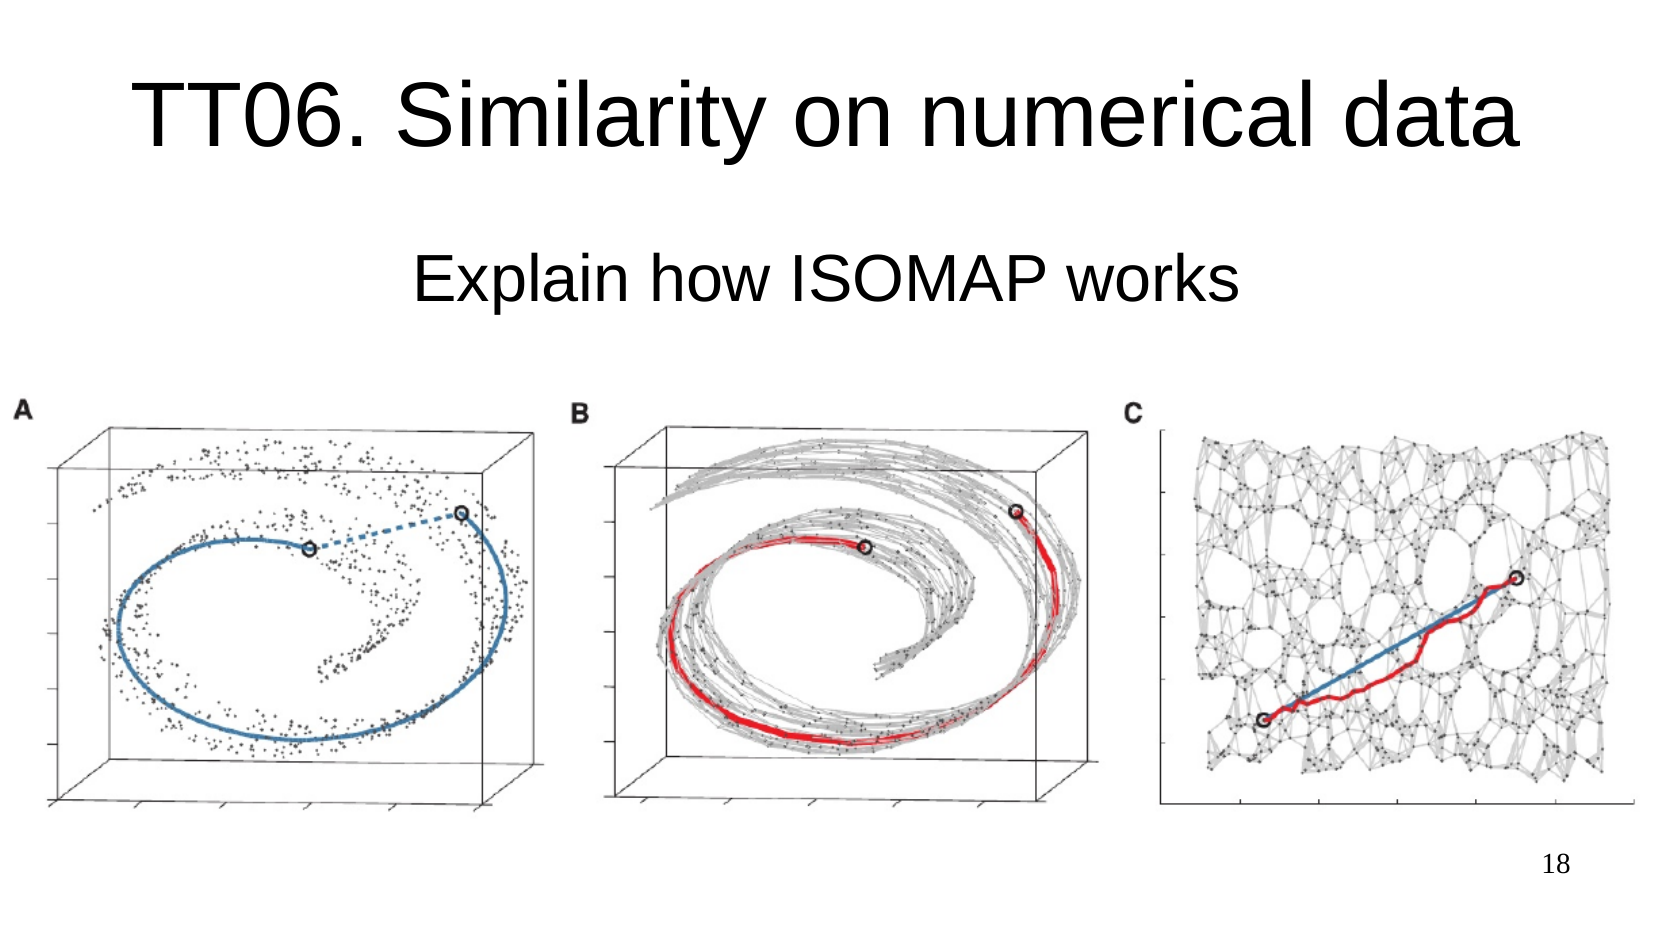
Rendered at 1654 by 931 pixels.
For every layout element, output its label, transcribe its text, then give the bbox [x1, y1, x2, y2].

title TT06. Similarity on numerical data [0, 12, 1654, 218]
subtitle Explain how ISOMAP works [82, 218, 1571, 355]
picture [0, 355, 1654, 841]
